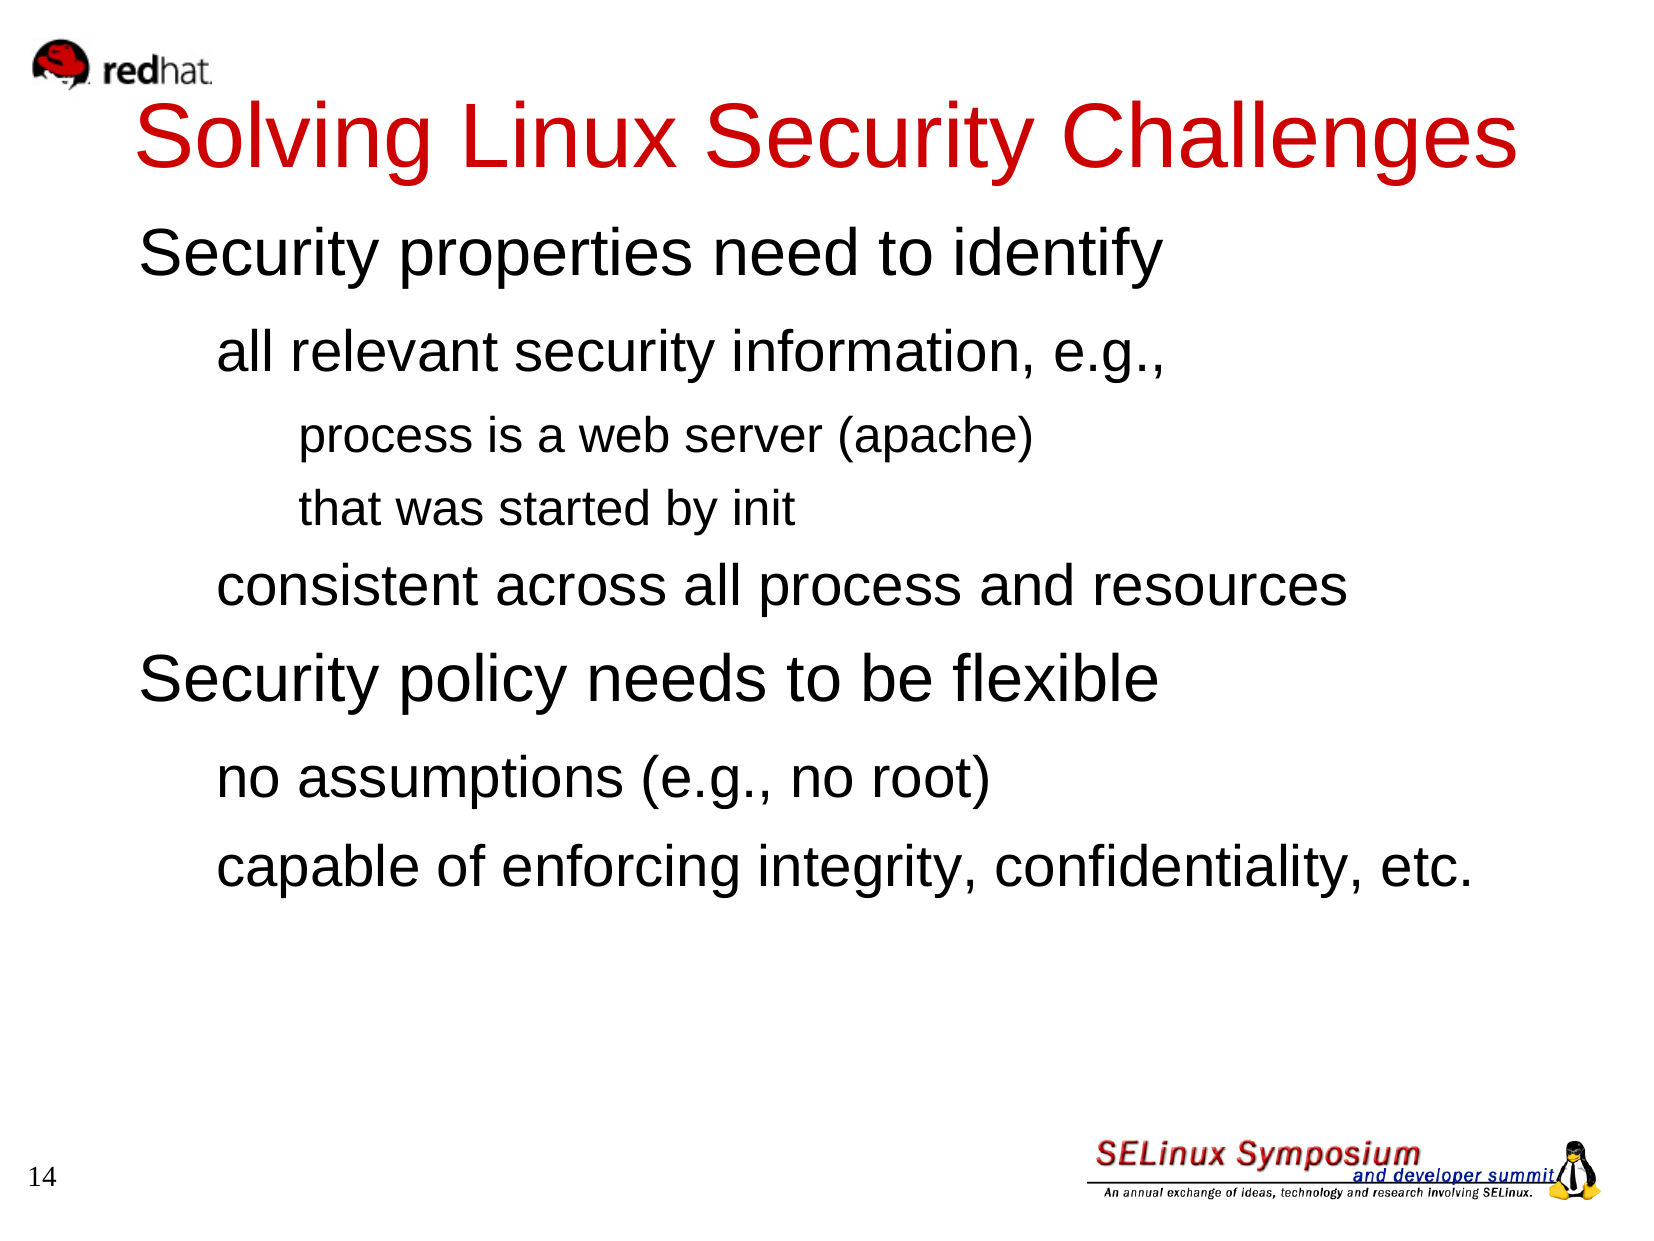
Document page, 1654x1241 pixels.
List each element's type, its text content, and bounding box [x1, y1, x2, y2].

list Security properties need to identify all relevant security information, e.g., process is a web server (apache) that was started by init consistent across all process and resources Security policy needs to be flexible no assumptions (e.g., no root) capable of enforcing integrity, confidentiality, etc. [121, 214, 1534, 1088]
title Solving Linux Security Challenges [121, 55, 1534, 214]
picture [31, 37, 212, 98]
picture [1087, 1135, 1613, 1200]
